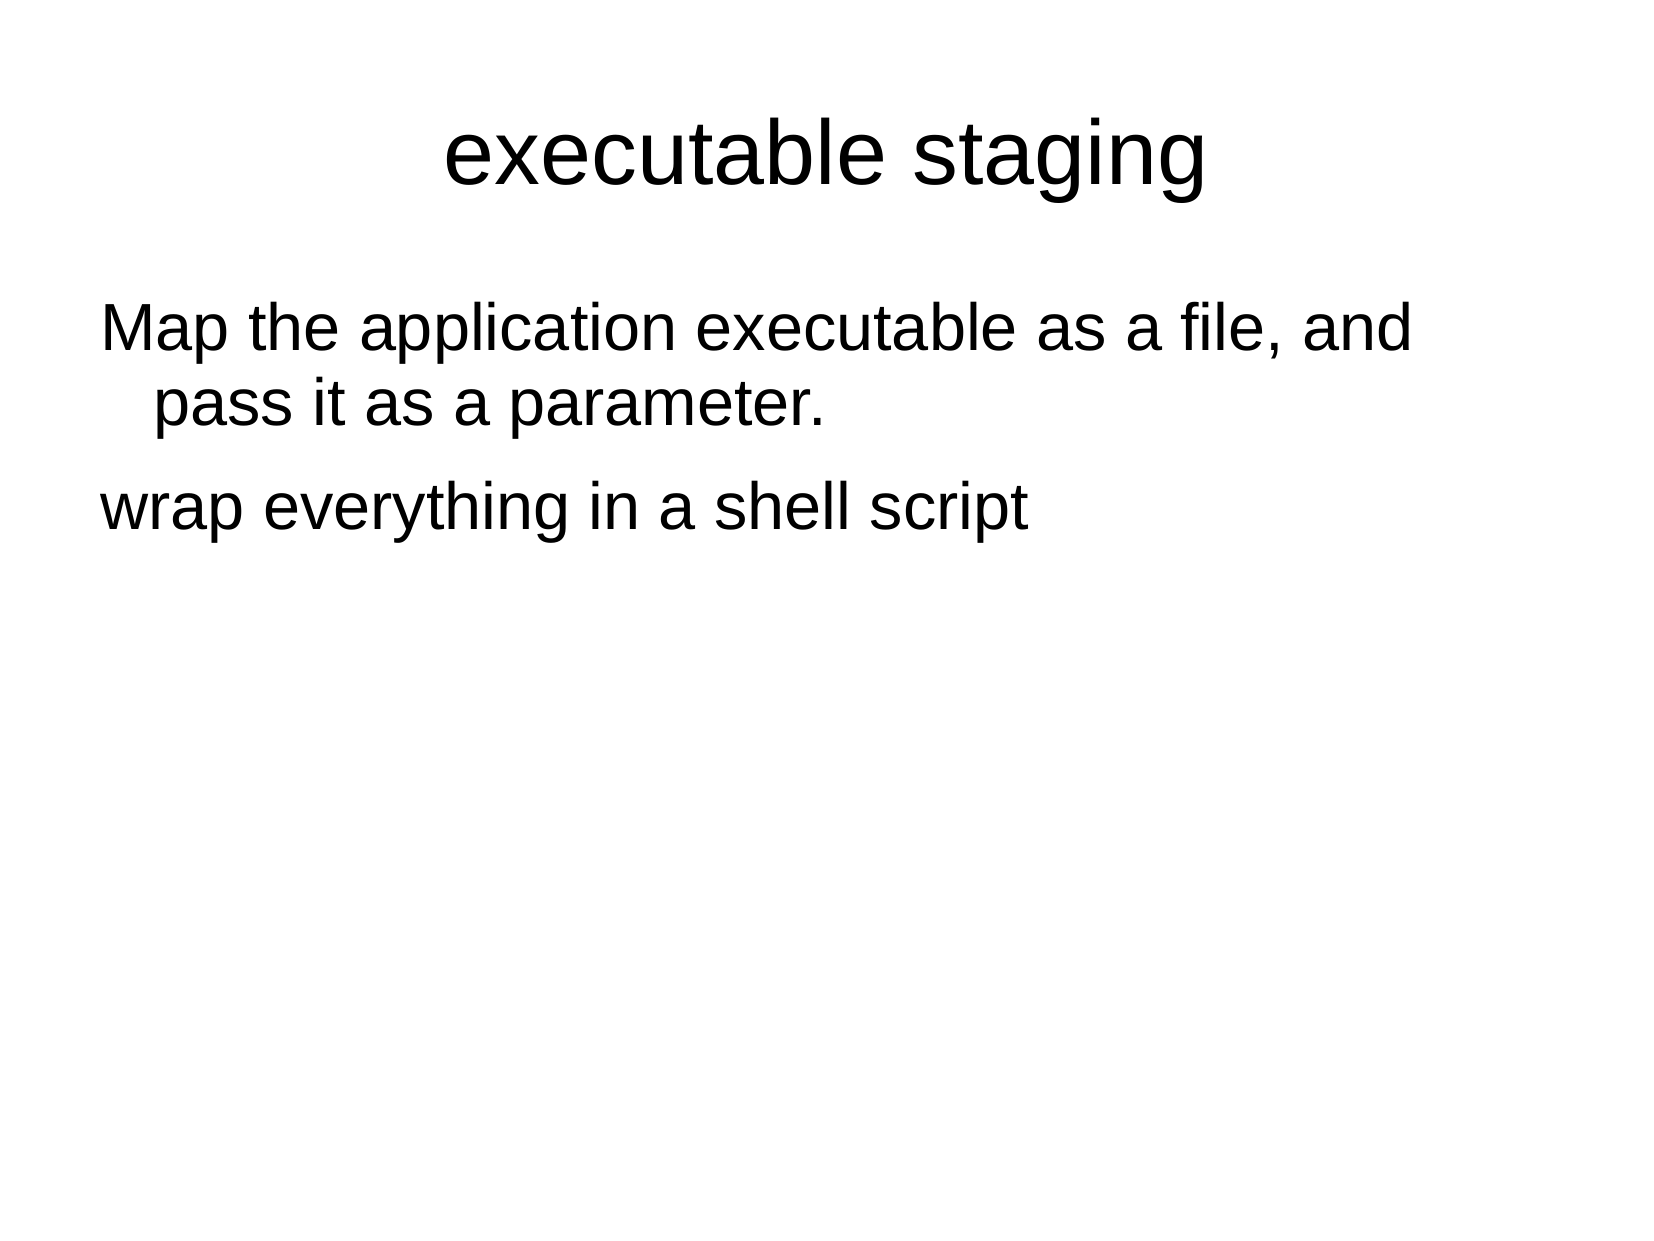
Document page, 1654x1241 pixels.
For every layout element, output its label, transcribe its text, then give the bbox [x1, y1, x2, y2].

list Map the application executable as a file, and pass it as a parameter. wrap everything in a shell script [82, 290, 1571, 1094]
title executable staging [82, 56, 1571, 250]
